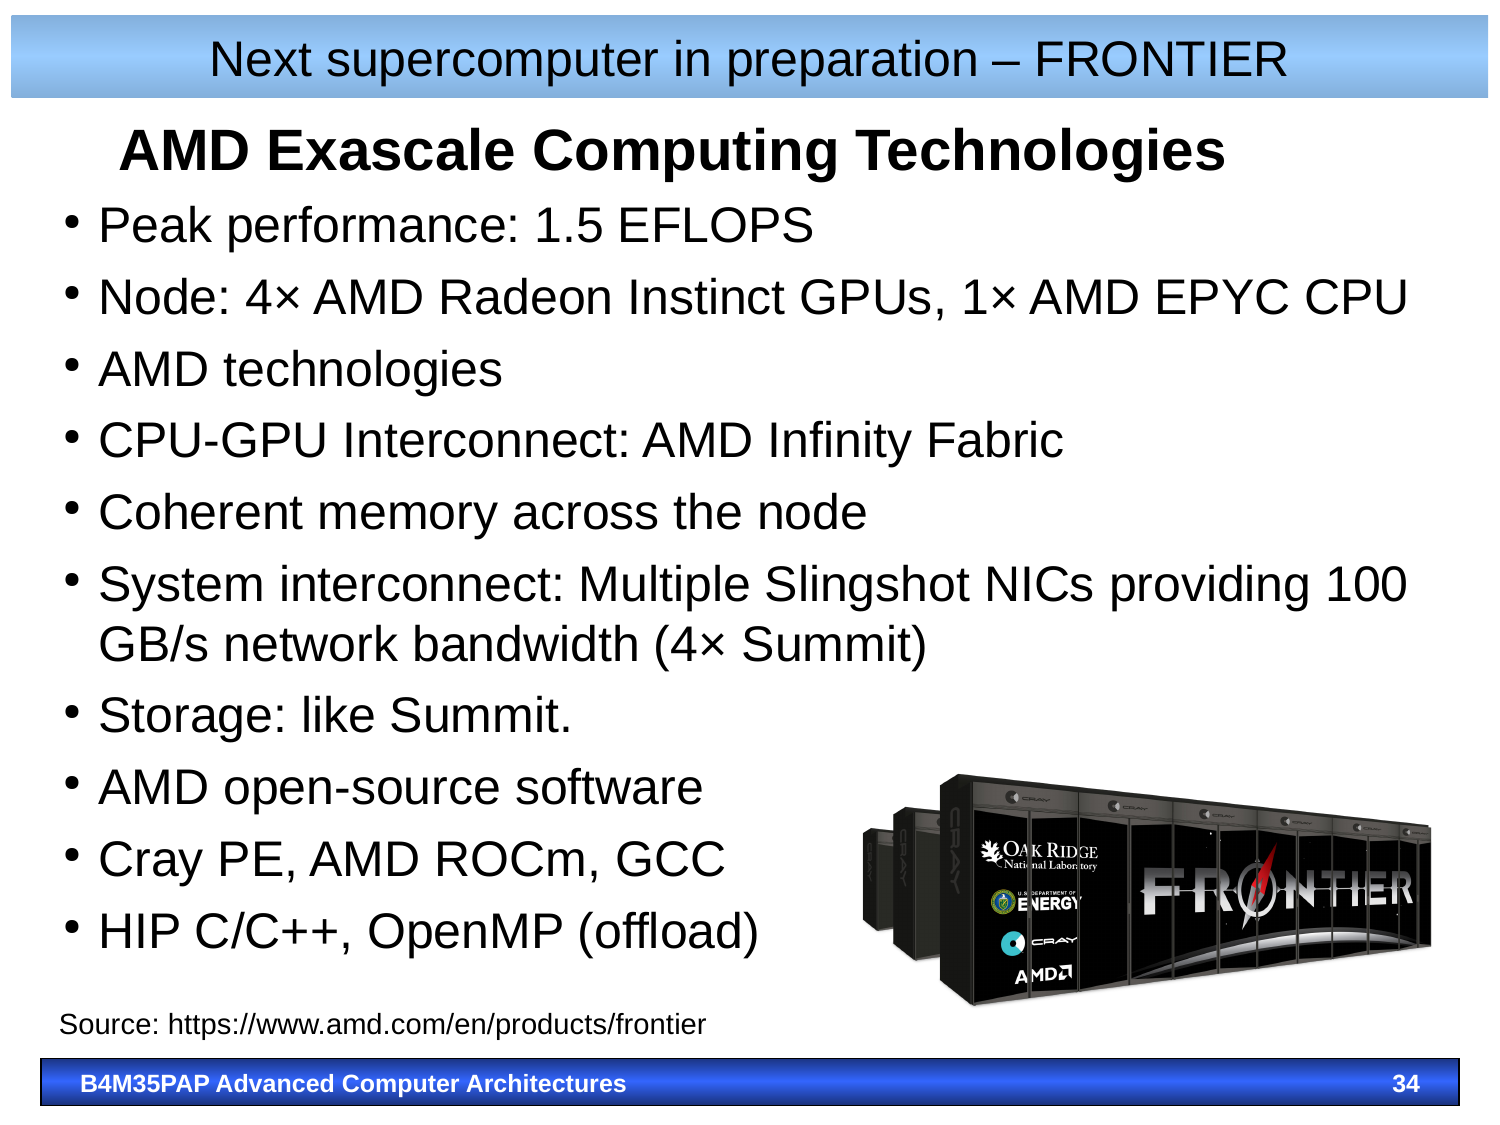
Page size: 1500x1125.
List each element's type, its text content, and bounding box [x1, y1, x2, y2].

picture [848, 763, 1444, 1023]
text_box Source: https://www.amd.com/en/products/frontier [44, 1000, 838, 1114]
title Next supercomputer in preparation – FRONTIER [11, 15, 1489, 98]
text_box AMD Exascale Computing Technologies [67, 109, 1370, 255]
text_box Peak performance: 1.5 EFLOPS Node: 4× AMD Radeon Instinct GPUs, 1× AMD EPYC CPU AMD technologies CPU-GPU Interconnect: AMD Infinity Fabric Coherent memory across the node System interconnect: Multiple Slingshot NICs providing 100 GB/s network bandwidth (4× Summit) Storage: like Summit. AMD open-source software Cray PE, AMD ROCm, GCC HIP C/C++, OpenMP (offload) [48, 185, 1455, 1019]
